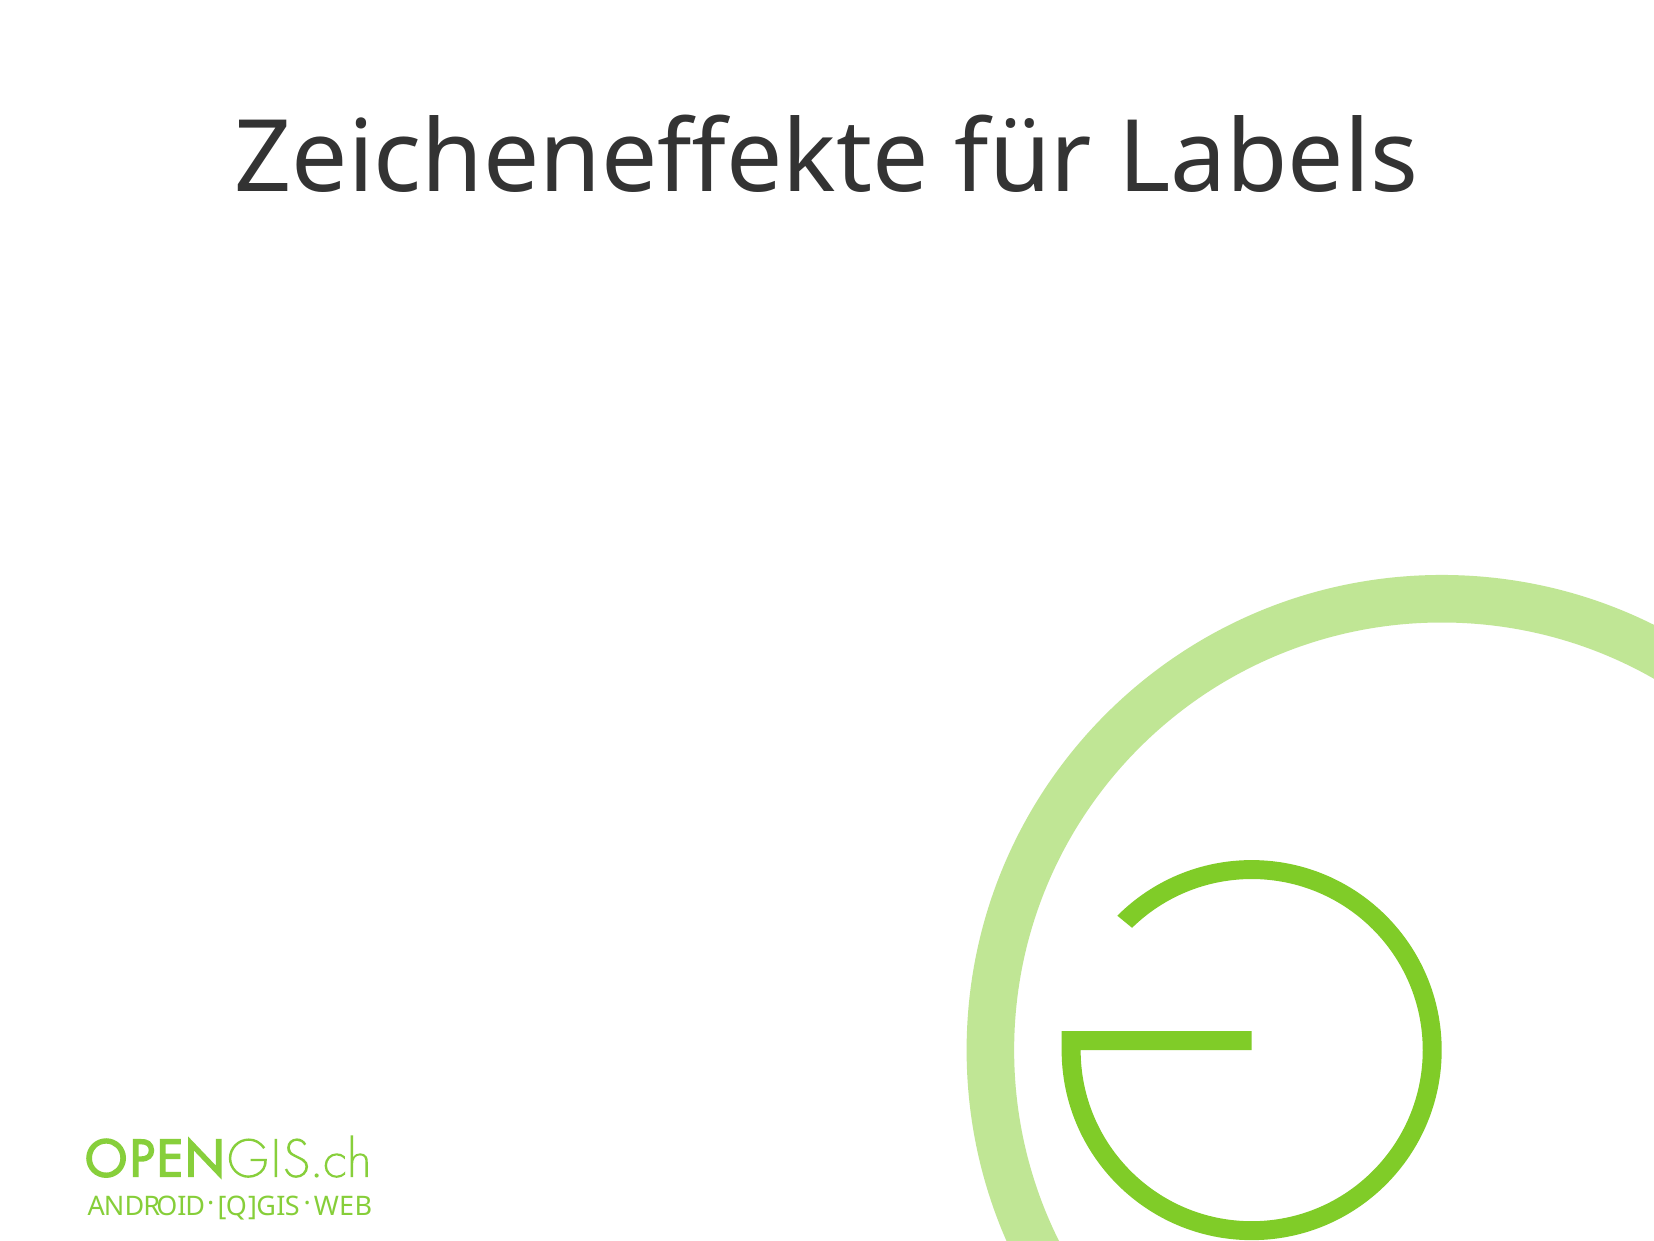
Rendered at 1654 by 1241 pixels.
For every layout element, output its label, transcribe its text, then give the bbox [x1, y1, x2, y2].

title Zeicheneffekte für Labels [82, 49, 1571, 257]
